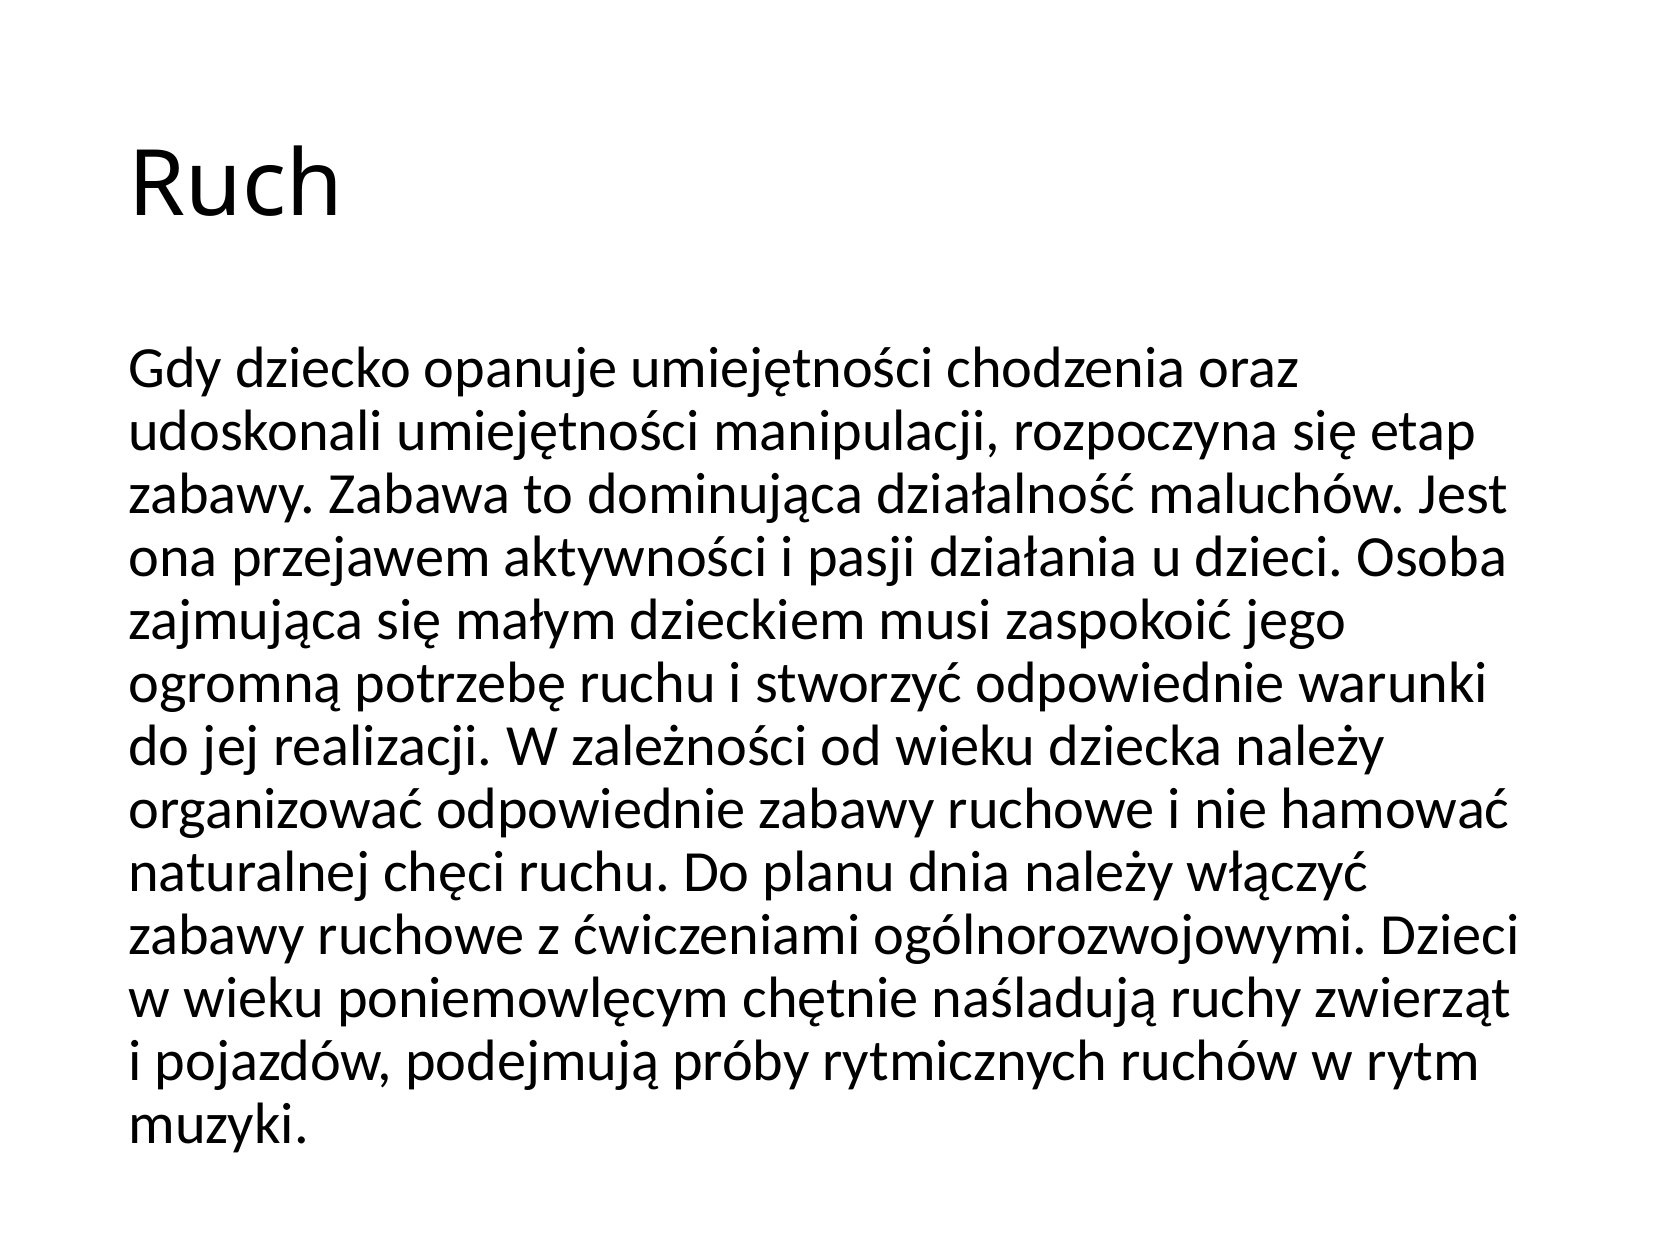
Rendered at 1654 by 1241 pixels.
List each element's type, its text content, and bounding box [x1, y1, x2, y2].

list Gdy dziecko opanuje umiejętności chodzenia oraz udoskonali umiejętności manipulacji, rozpoczyna się etap zabawy. Zabawa to dominująca działalność maluchów. Jest ona przejawem aktywności i pasji działania u dzieci. Osoba zajmująca się małym dzieckiem musi zaspokoić jego ogromną potrzebę ruchu i stworzyć odpowiednie warunki do jej realizacji. W zależności od wieku dziecka należy organizować odpowiednie zabawy ruchowe i nie hamować naturalnej chęci ruchu. Do planu dnia należy włączyć zabawy ruchowe z ćwiczeniami ogólnorozwojowymi. Dzieci w wieku poniemowlęcym chętnie naśladują ruchy zwierząt i pojazdów, podejmują próby rytmicznych ruchów w rytm muzyki. [113, 330, 1540, 1117]
title Ruch [113, 65, 1540, 306]
